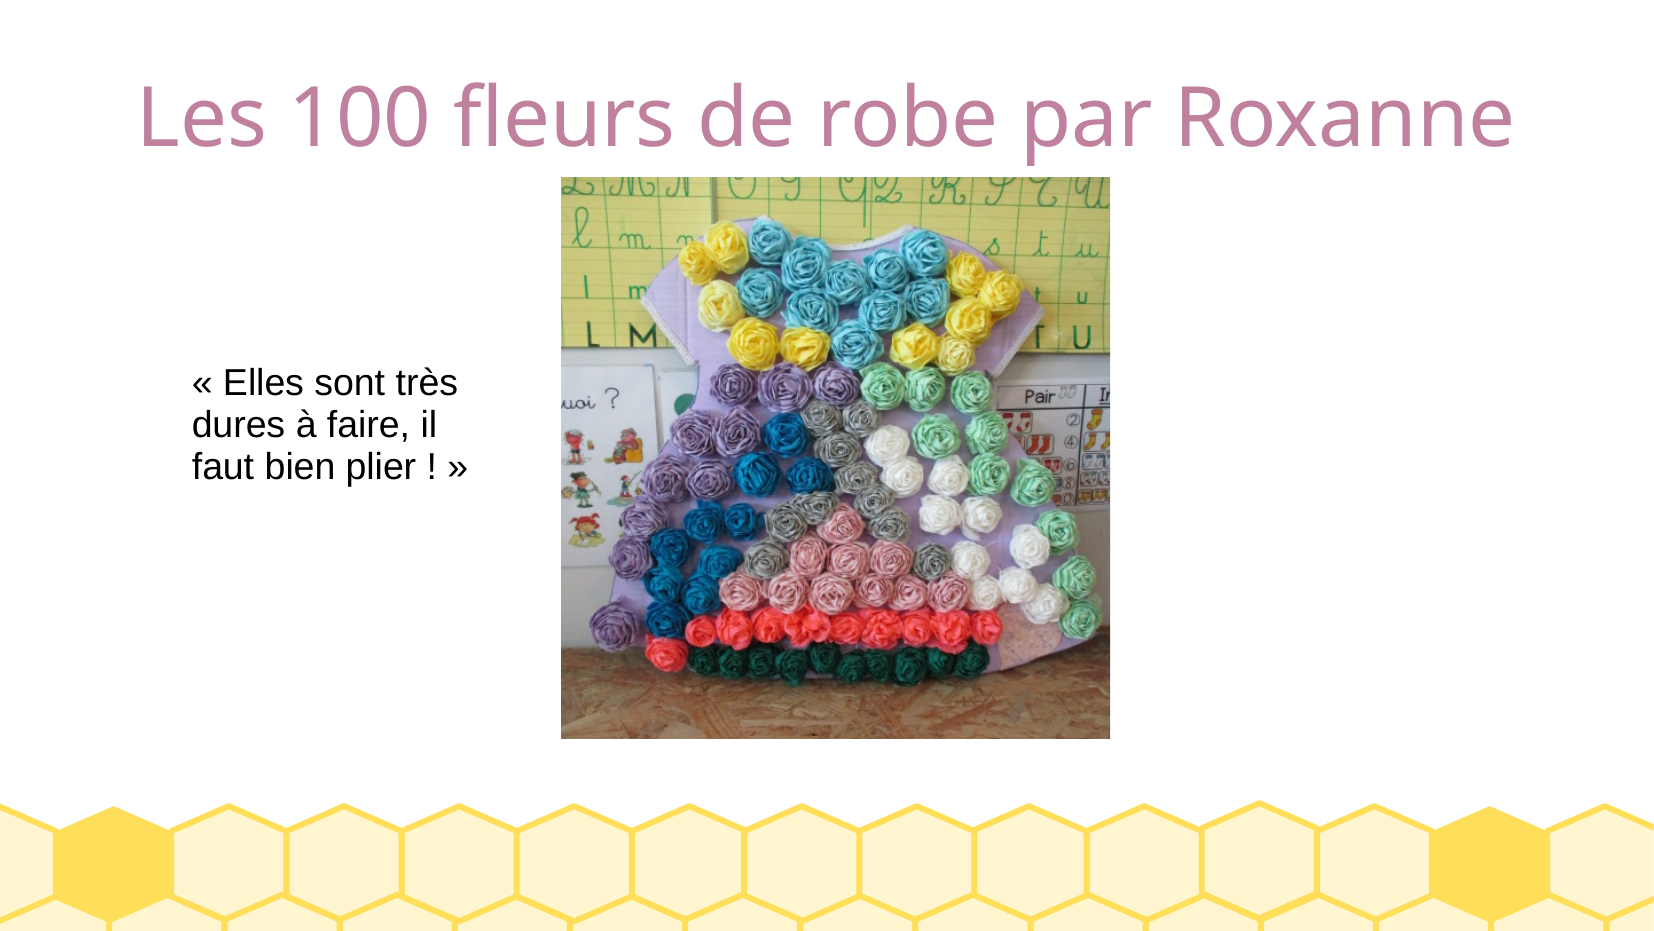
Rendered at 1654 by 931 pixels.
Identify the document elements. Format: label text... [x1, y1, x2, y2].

text_box « Elles sont très dures à faire, il faut bien plier ! » [177, 354, 502, 591]
picture [561, 177, 1111, 739]
title Les 100 fleurs de robe par Roxanne [82, 37, 1571, 193]
